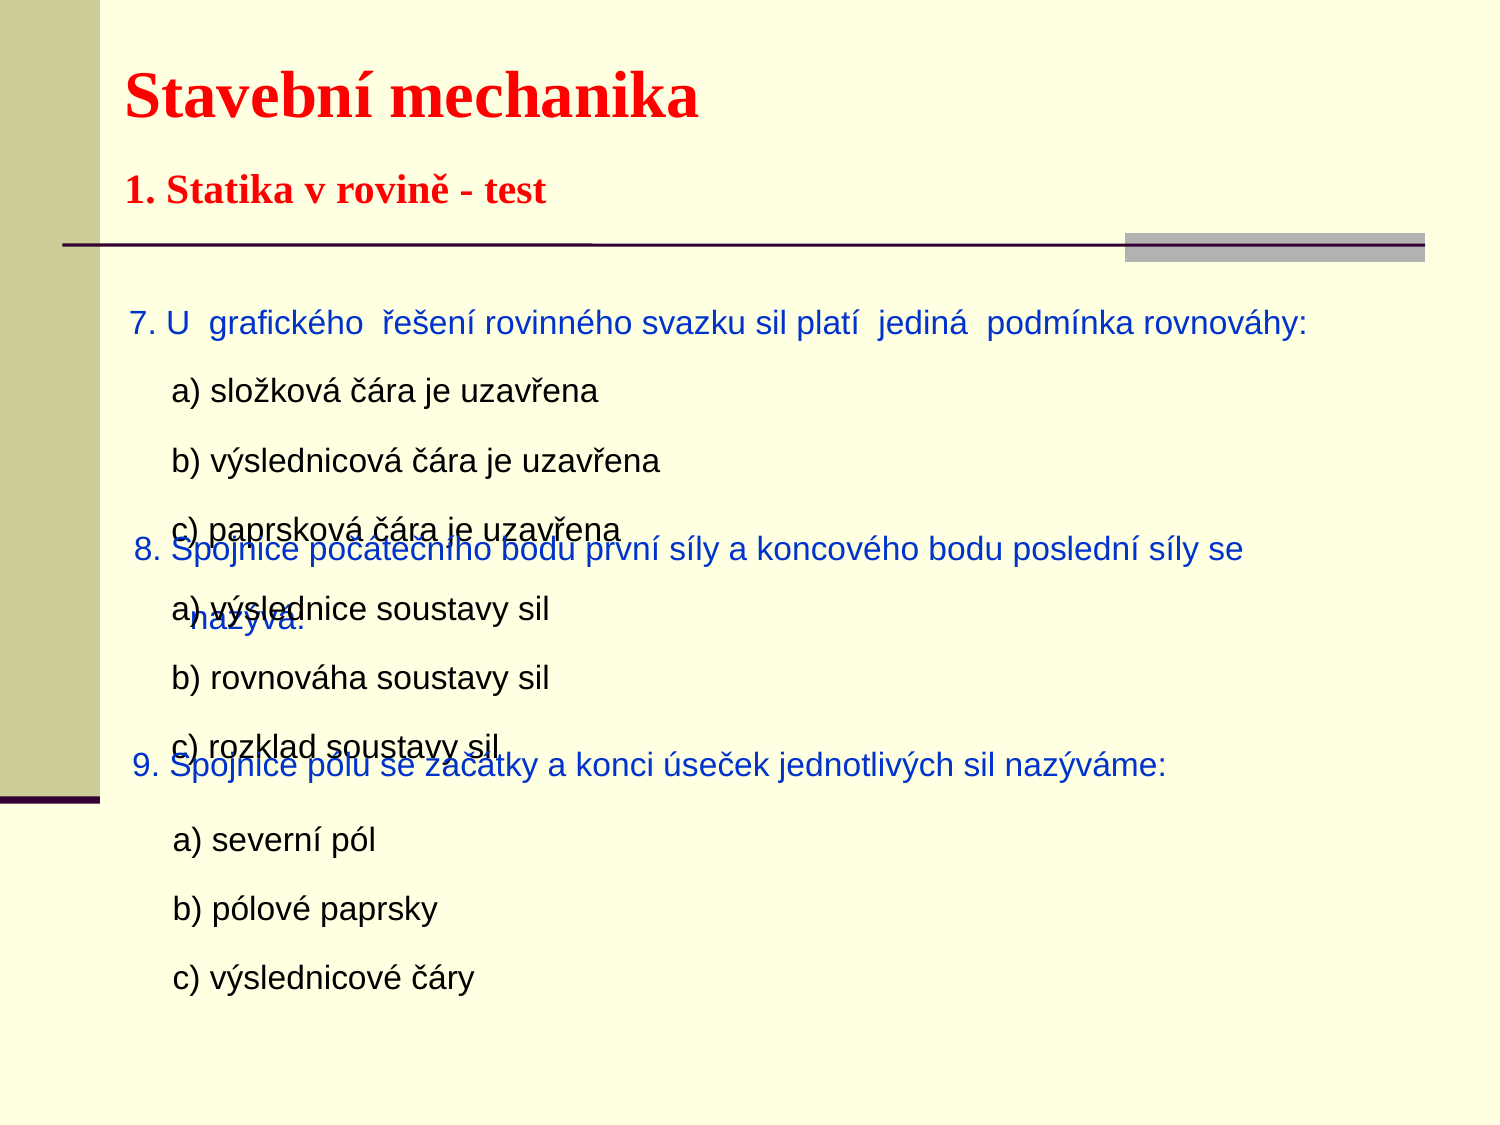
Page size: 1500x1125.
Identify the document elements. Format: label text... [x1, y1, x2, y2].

text_box a) složková čára je uzavřena b) výslednicová čára je uzavřena c) paprsková čára je uzavřena [156, 332, 1024, 490]
text_box a) severní pól b) pólové paprsky c) výslednicové čáry [157, 781, 1025, 957]
text_box 7. U grafického řešení rovinného svazku sil platí jediná podmínka rovnováhy: [114, 264, 1377, 320]
text_box a) výslednice soustavy sil b) rovnováha soustavy sil c) rozklad soustavy sil [156, 549, 1024, 706]
text_box 8. Spojnice počátečního bodu první síly a koncového bodu poslední síly se nazývá: [118, 490, 1382, 546]
text_box 9. Spojnice pólu se začátky a konci úseček jednotlivých sil nazýváme: [117, 706, 1380, 762]
text_box 1. Statika v rovině - test [109, 134, 1384, 239]
text_box Stavební mechanika [109, 43, 730, 134]
